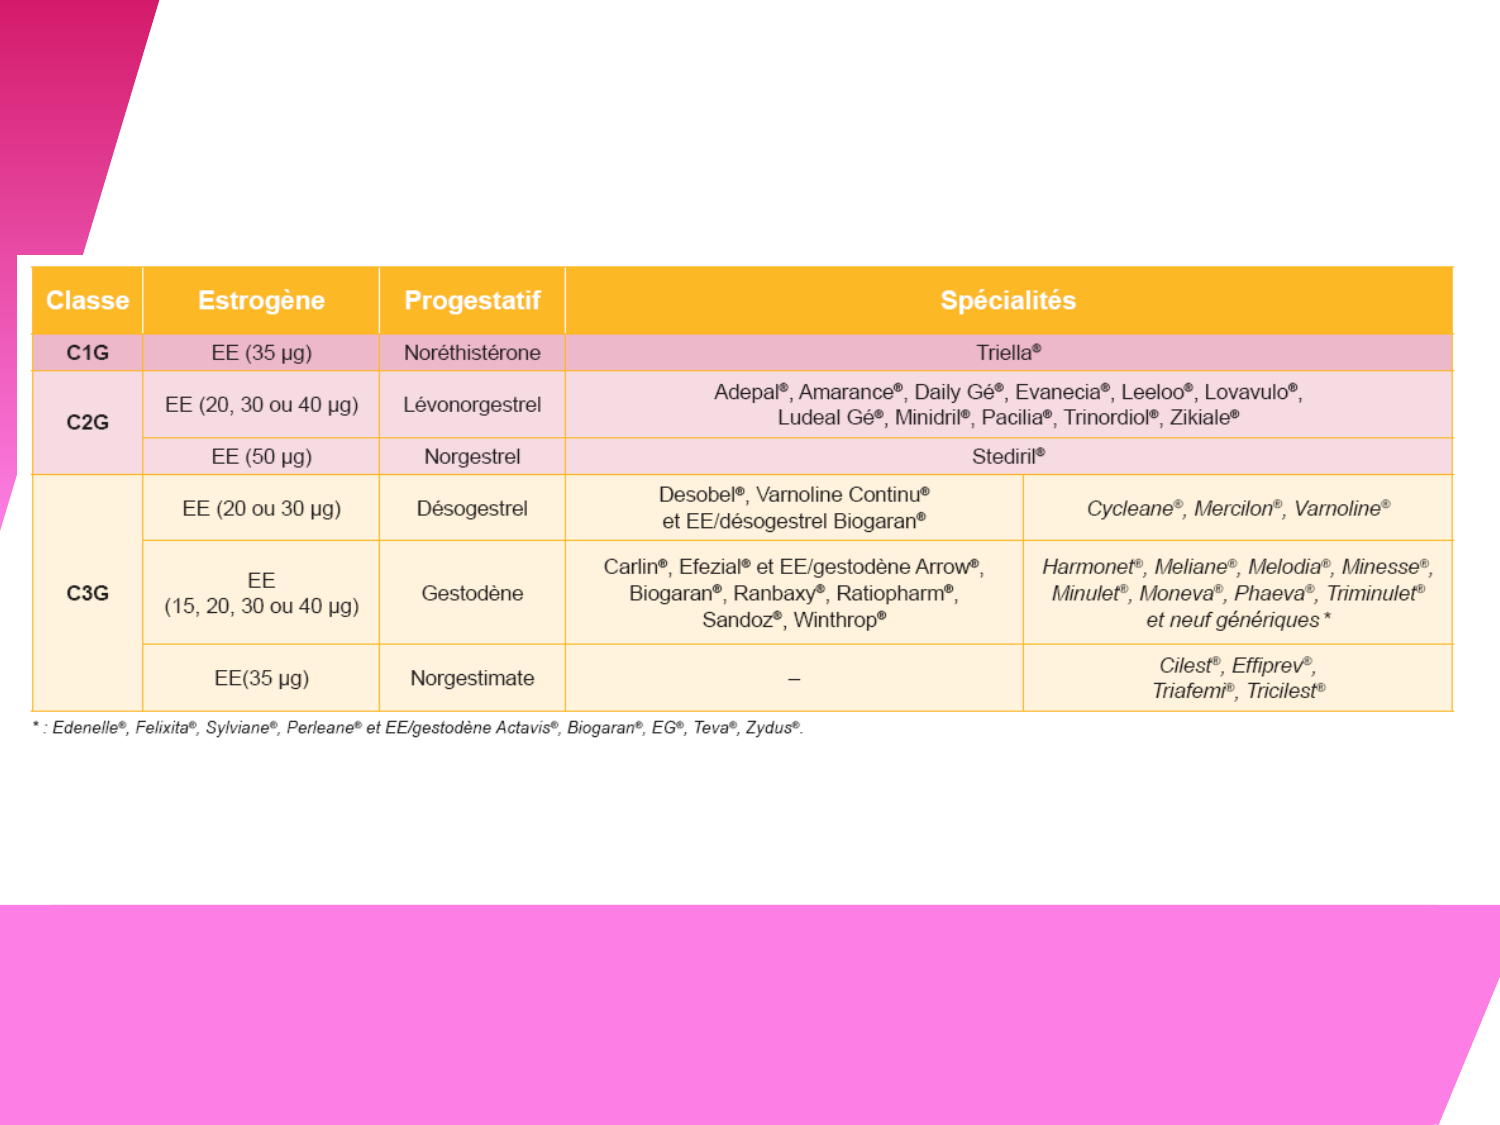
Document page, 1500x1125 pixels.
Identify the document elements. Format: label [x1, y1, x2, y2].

text_box [0, 0, 160, 532]
text_box [0, 904, 1500, 1125]
picture [17, 255, 1472, 750]
